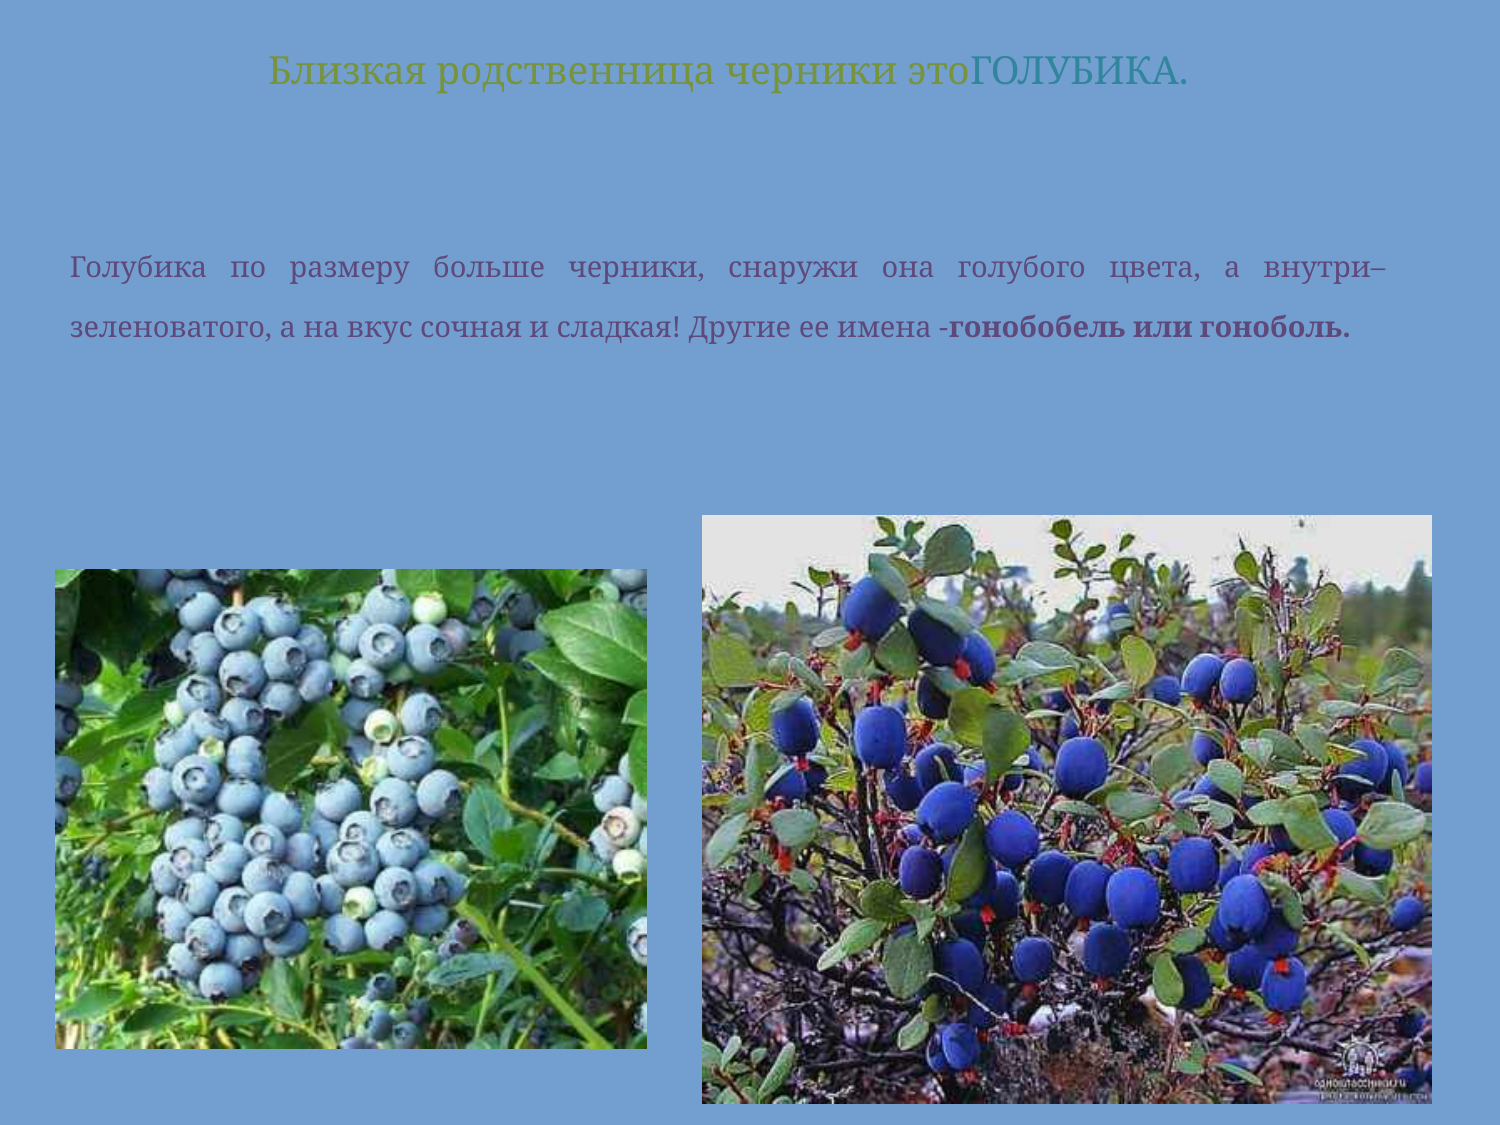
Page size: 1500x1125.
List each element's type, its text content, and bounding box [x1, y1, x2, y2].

text_box Голубика по размеру больше черники, снаружи она голубого цвета, а внутри– зеленоватого, а на вкус сочная и сладкая! Другие ее имена -гонобобель или гоноболь. [55, 219, 1402, 355]
picture [55, 569, 647, 1049]
text_box Близкая родственница черники этоГОЛУБИКА. [88, 10, 1369, 166]
picture [702, 515, 1432, 1104]
